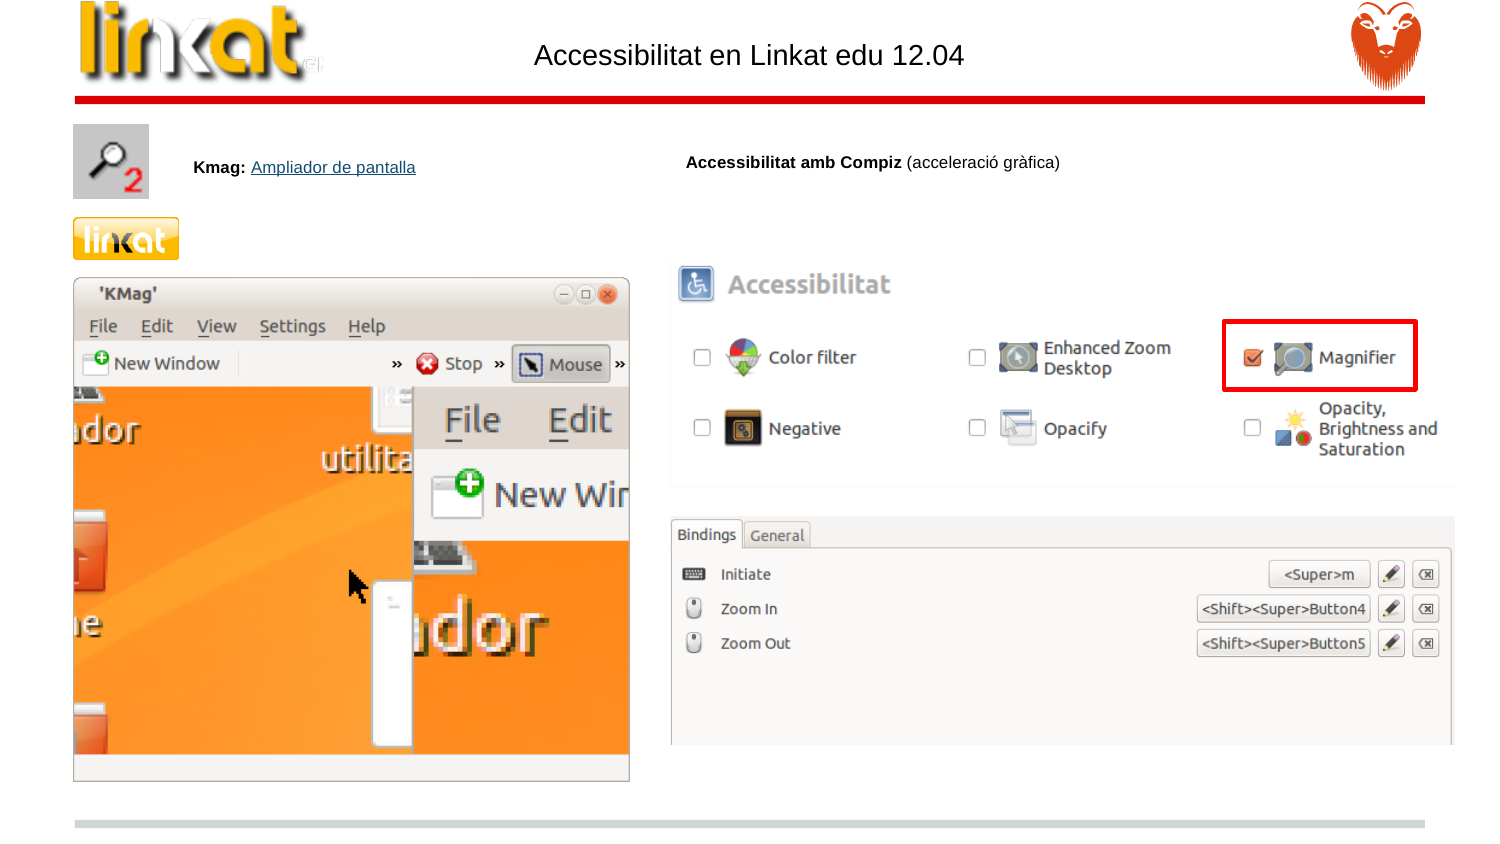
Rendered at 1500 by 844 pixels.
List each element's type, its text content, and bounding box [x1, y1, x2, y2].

picture [73, 217, 179, 260]
picture [73, 124, 149, 200]
text_box Kmag: Ampliador de pantalla [178, 124, 670, 199]
picture [73, 277, 630, 783]
picture [670, 516, 1455, 745]
picture [670, 259, 1454, 487]
picture [75, 0, 324, 101]
text_box Accessibilitat amb Compiz (acceleració gràfica) [670, 124, 1427, 199]
picture [1347, 0, 1425, 93]
